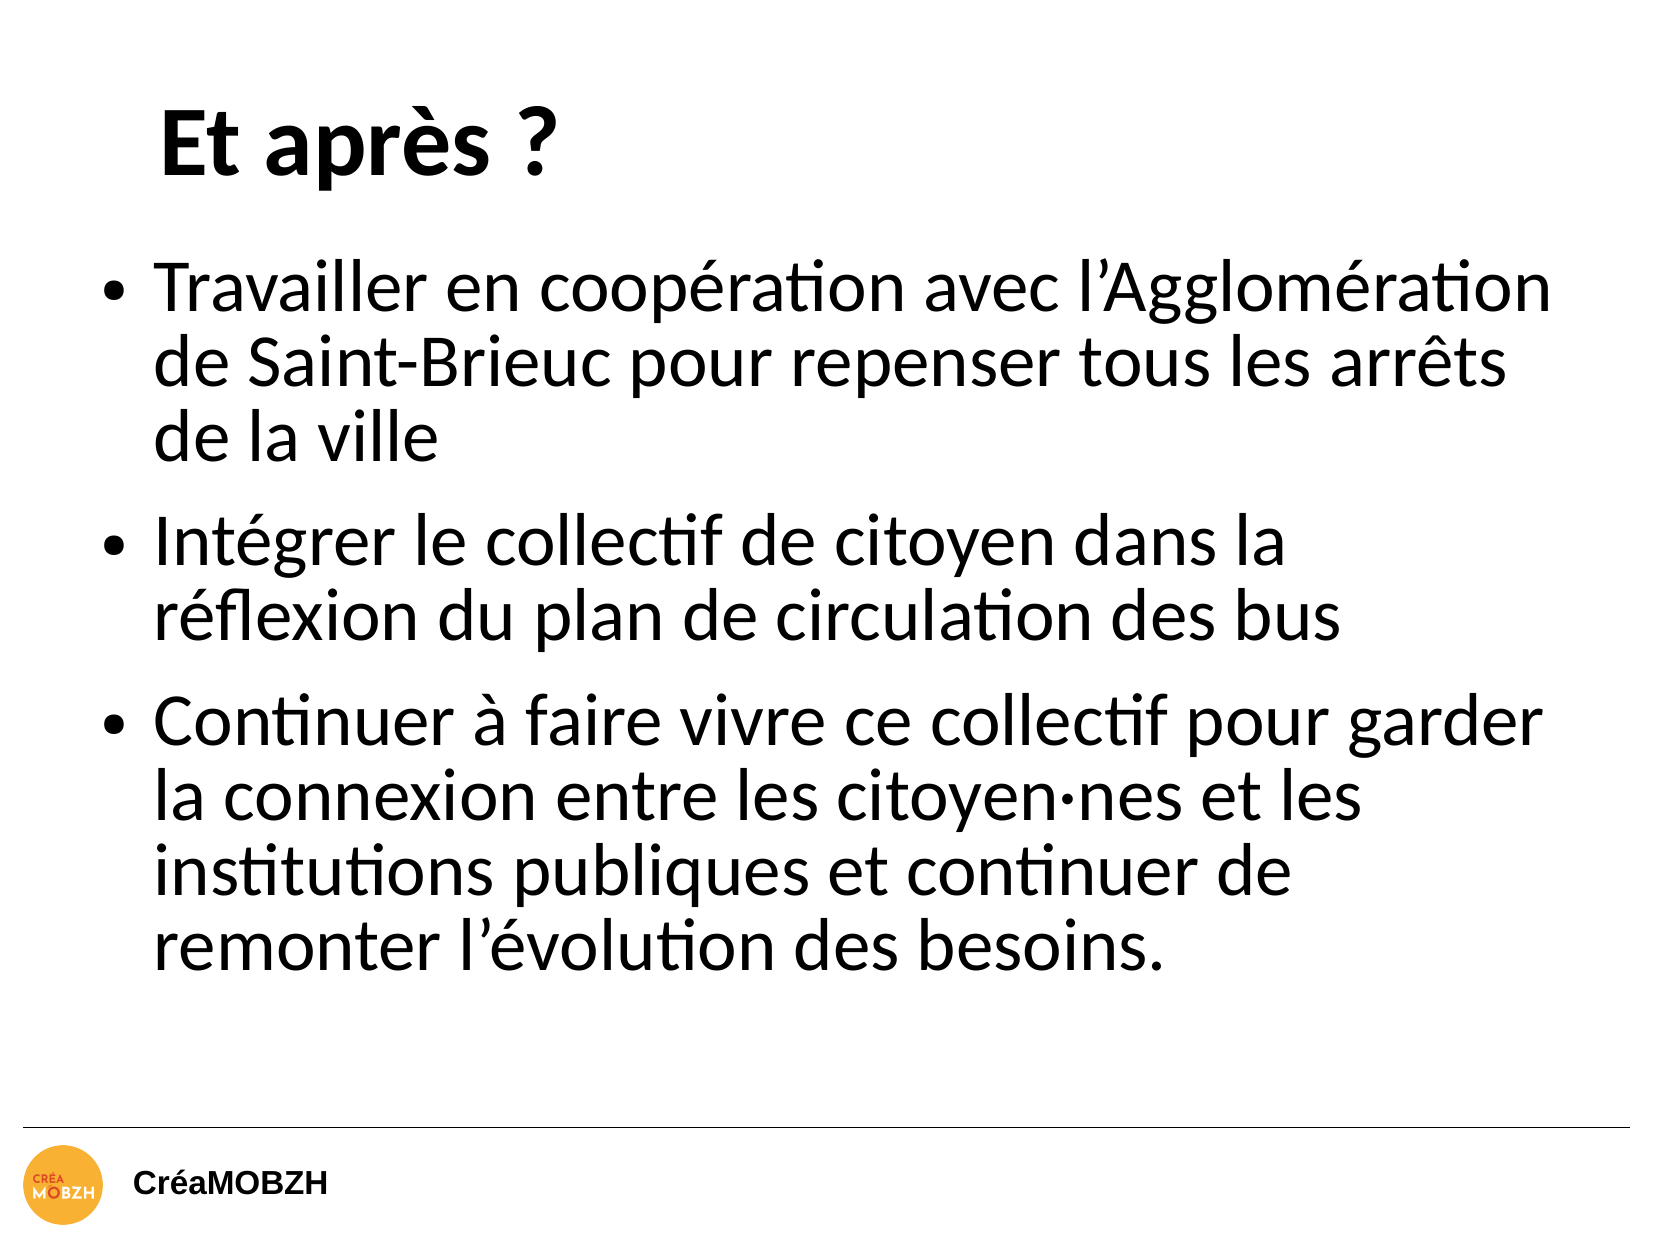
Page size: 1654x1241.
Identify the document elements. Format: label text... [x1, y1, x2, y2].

list Travailler en coopération avec l’Agglomération de Saint-Brieuc pour repenser tous les arrêts de la ville Intégrer le collectif de citoyen dans la réflexion du plan de circulation des bus Continuer à faire vivre ce collectif pour garder la connexion entre les citoyen·nes et les institutions publiques et continuer de remonter l’évolution des besoins. [82, 254, 1571, 1094]
title Et après ? [11, 47, 1347, 255]
picture [23, 1145, 103, 1225]
text_box CréaMOBZH [118, 1157, 1040, 1241]
